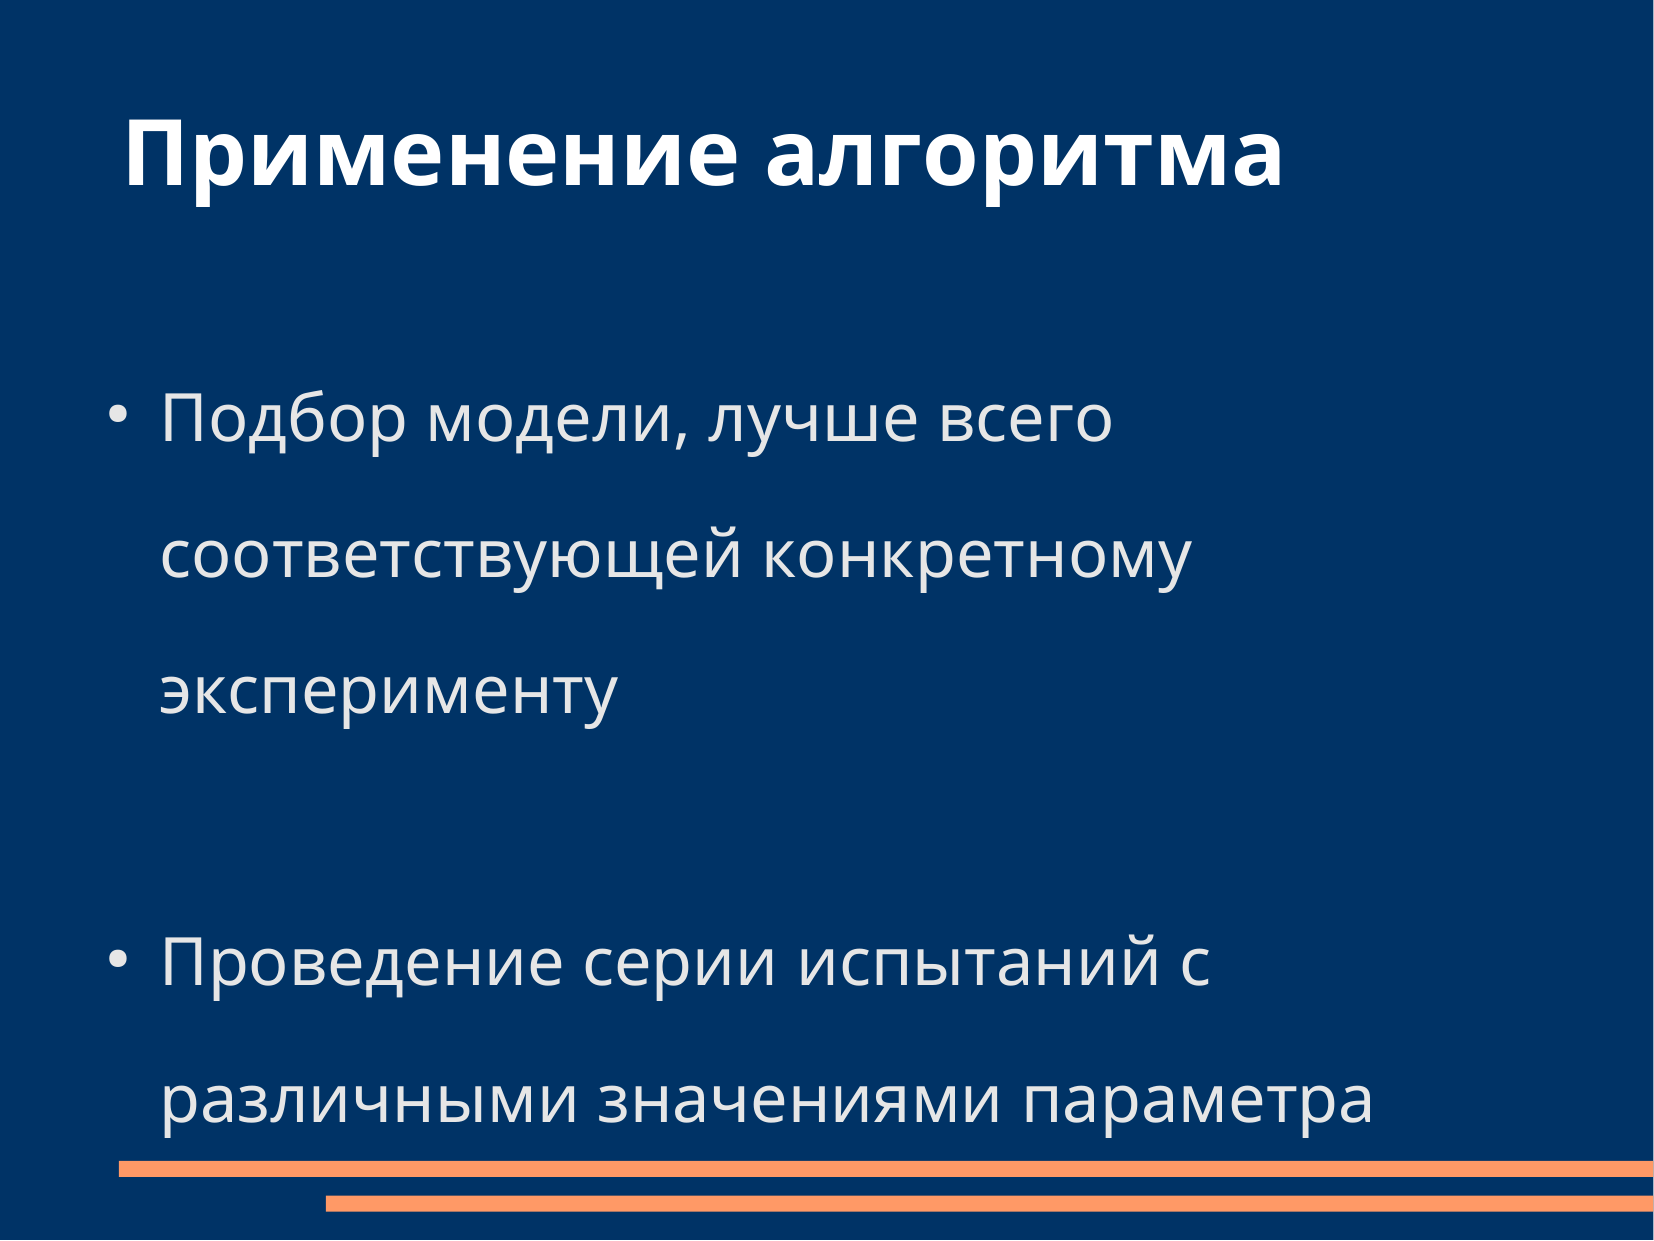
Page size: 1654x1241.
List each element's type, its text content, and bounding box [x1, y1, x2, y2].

title Применение алгоритма [121, 46, 1534, 254]
list Подбор модели, лучше всего соответствующей конкретному эксперименту Проведение серии испытаний с различными значениями параметра [88, 324, 1595, 1123]
